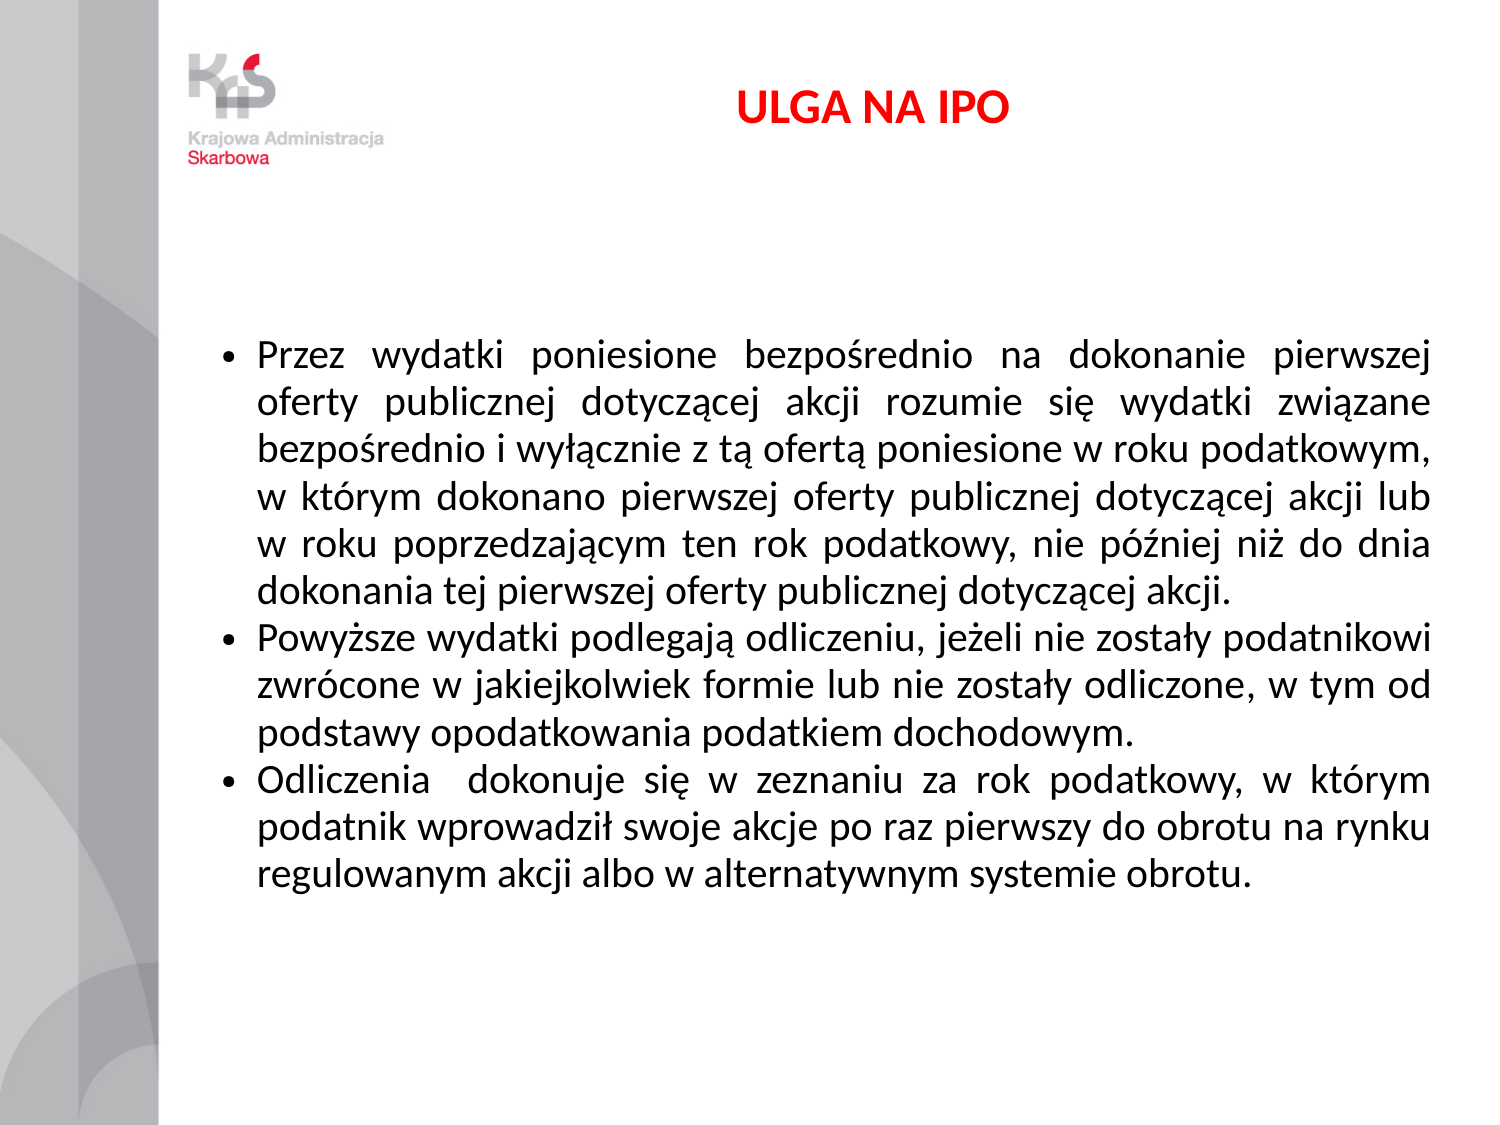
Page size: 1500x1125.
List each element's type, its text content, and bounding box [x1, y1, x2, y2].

picture [0, 0, 1500, 1125]
text_box Przez wydatki poniesione bezpośrednio na dokonanie pierwszej oferty publicznej dotyczącej akcji rozumie się wydatki związane bezpośrednio i wyłącznie z tą ofertą poniesione w roku podatkowym, w którym dokonano pierwszej oferty publicznej dotyczącej akcji lub w roku poprzedzającym ten rok podatkowy, nie później niż do dnia dokonania tej pierwszej oferty publicznej dotyczącej akcji. Powyższe wydatki podlegają odliczeniu, jeżeli nie zostały podatnikowi zwrócone w jakiejkolwiek formie lub nie zostały odliczone, w tym od podstawy opodatkowania podatkiem dochodowym. Odliczenia dokonuje się w zeznaniu za rok podatkowy, w którym podatnik wprowadził swoje akcje po raz pierwszy do obrotu na rynku regulowanym akcji albo w alternatywnym systemie obrotu. [206, 324, 1447, 954]
title ULGA NA IPO [363, 45, 1349, 162]
